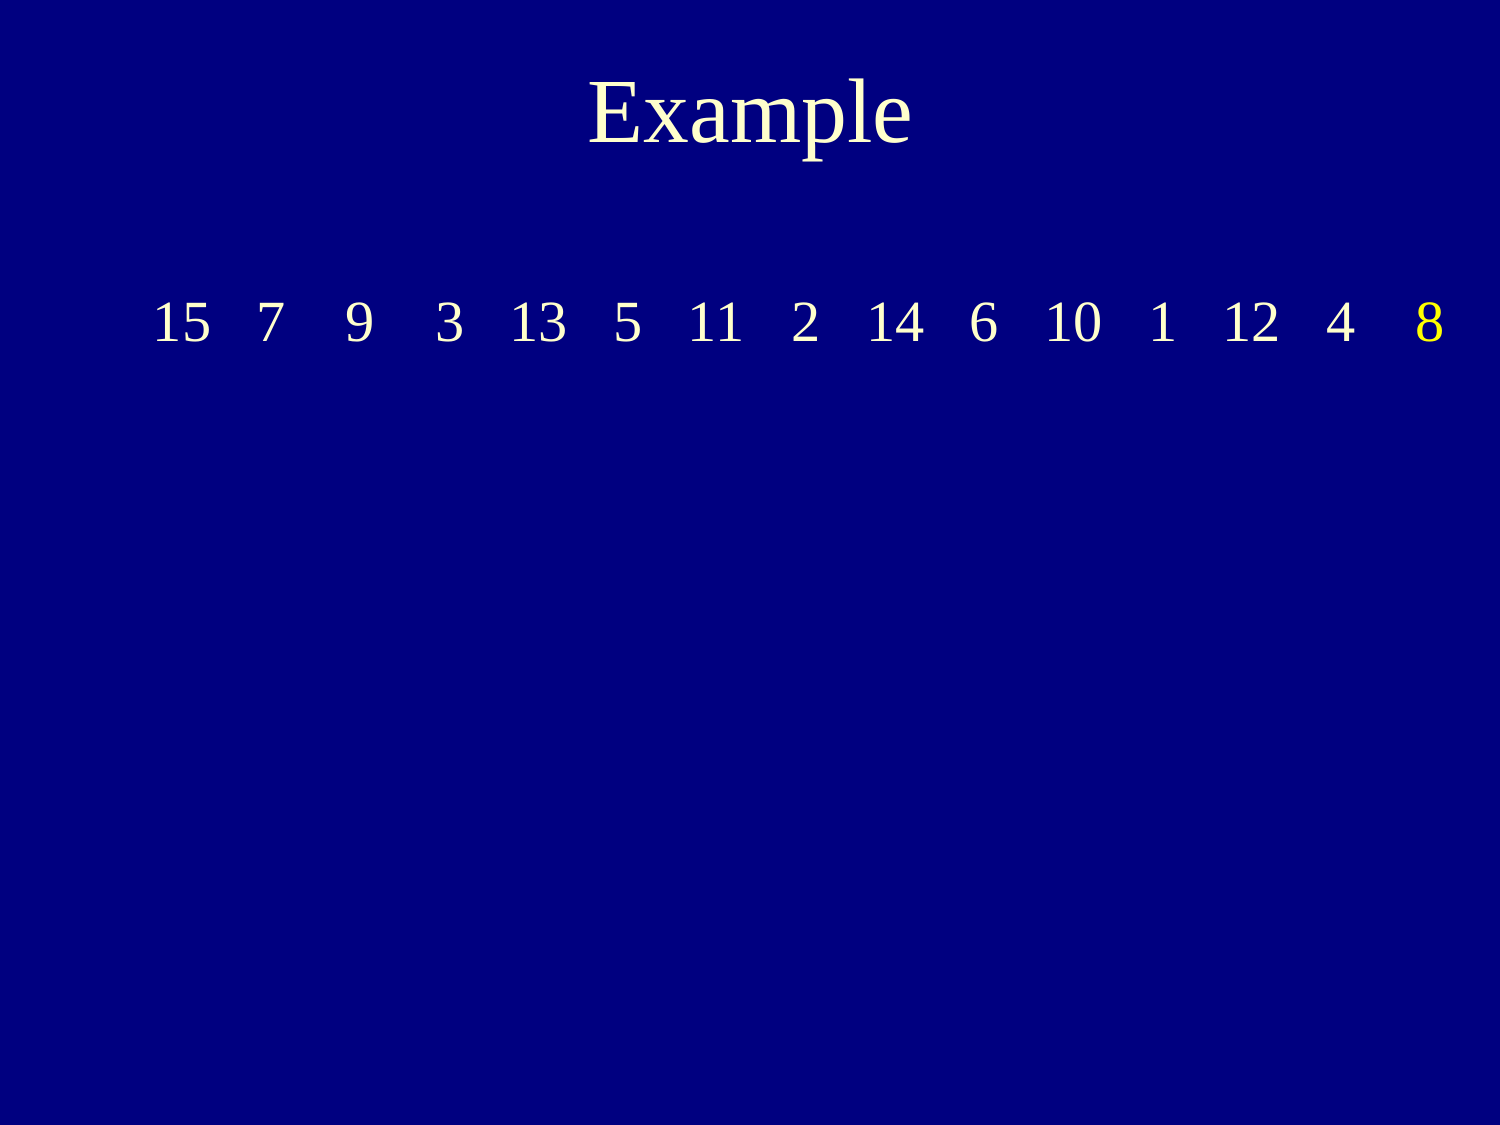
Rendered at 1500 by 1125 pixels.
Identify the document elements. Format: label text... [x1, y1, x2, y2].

table_header 2 [761, 275, 851, 362]
table_header 3 [405, 275, 494, 362]
table_header 4 [1297, 275, 1386, 362]
table_header 10 [1029, 275, 1118, 362]
title Example [22, 43, 1480, 169]
table_header 14 [851, 275, 940, 362]
table_header 5 [583, 275, 673, 362]
table_header 9 [316, 275, 405, 362]
table_header 15 [137, 275, 227, 362]
table_header 13 [494, 275, 583, 362]
table_header 12 [1207, 275, 1297, 362]
table_header 6 [940, 275, 1029, 362]
table_header 7 [227, 275, 316, 362]
table_header 8 [1386, 275, 1475, 362]
table_header 11 [673, 275, 761, 362]
table_header 1 [1118, 275, 1207, 362]
